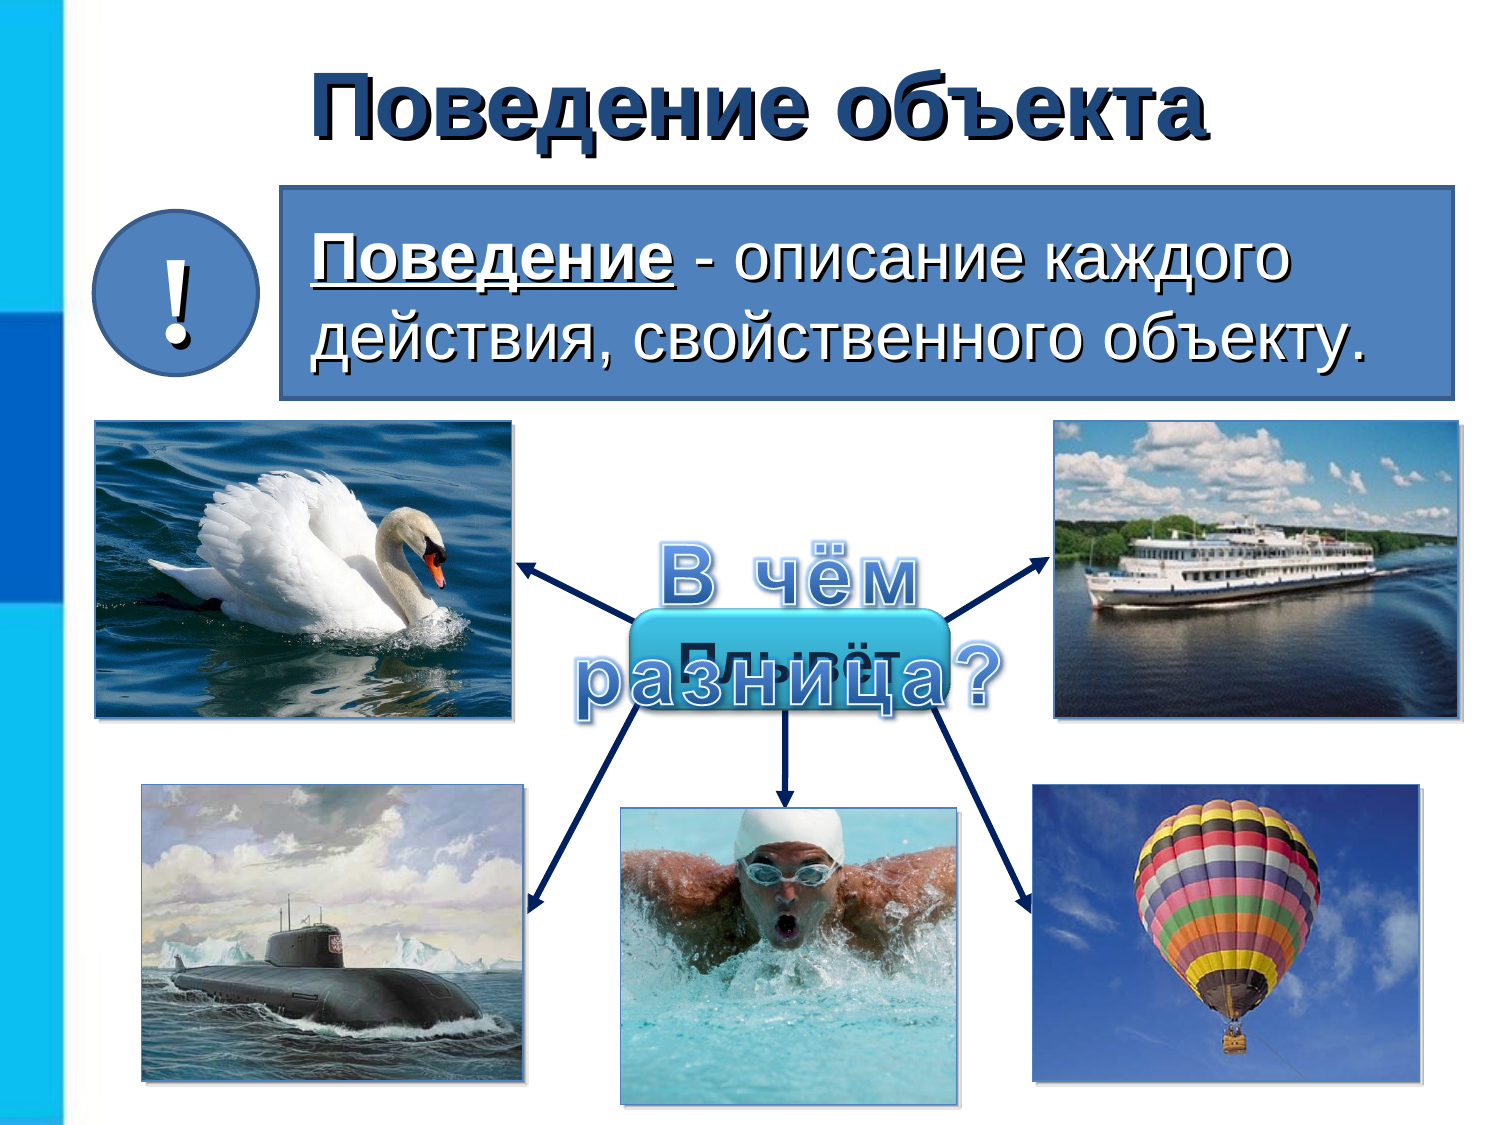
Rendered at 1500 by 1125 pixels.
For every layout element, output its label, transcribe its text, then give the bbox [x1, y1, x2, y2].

text_box Поведение - описание каждого действия, свойственного объекту. [281, 187, 1454, 399]
text_box ! [93, 210, 258, 376]
picture [0, 0, 1500, 1125]
title Поведение объекта [50, 0, 1465, 200]
